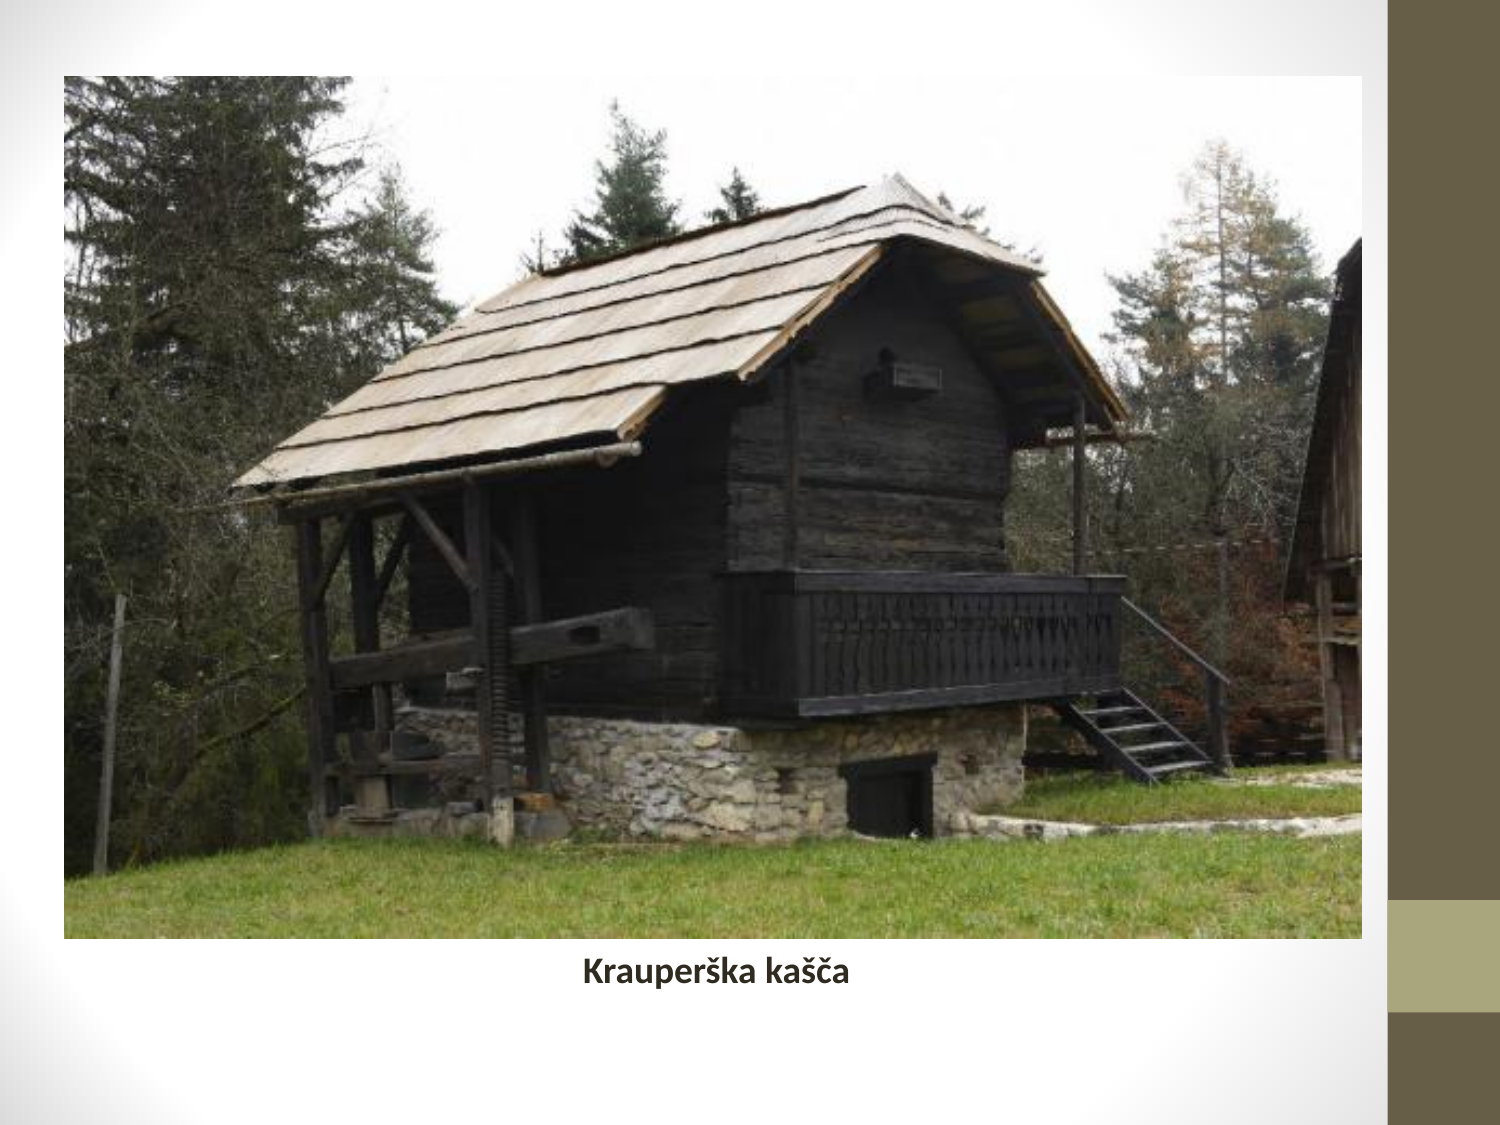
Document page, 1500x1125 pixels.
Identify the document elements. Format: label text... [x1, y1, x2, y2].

picture [0, 0, 1387, 1125]
text_box Krauperška kašča [568, 938, 866, 999]
